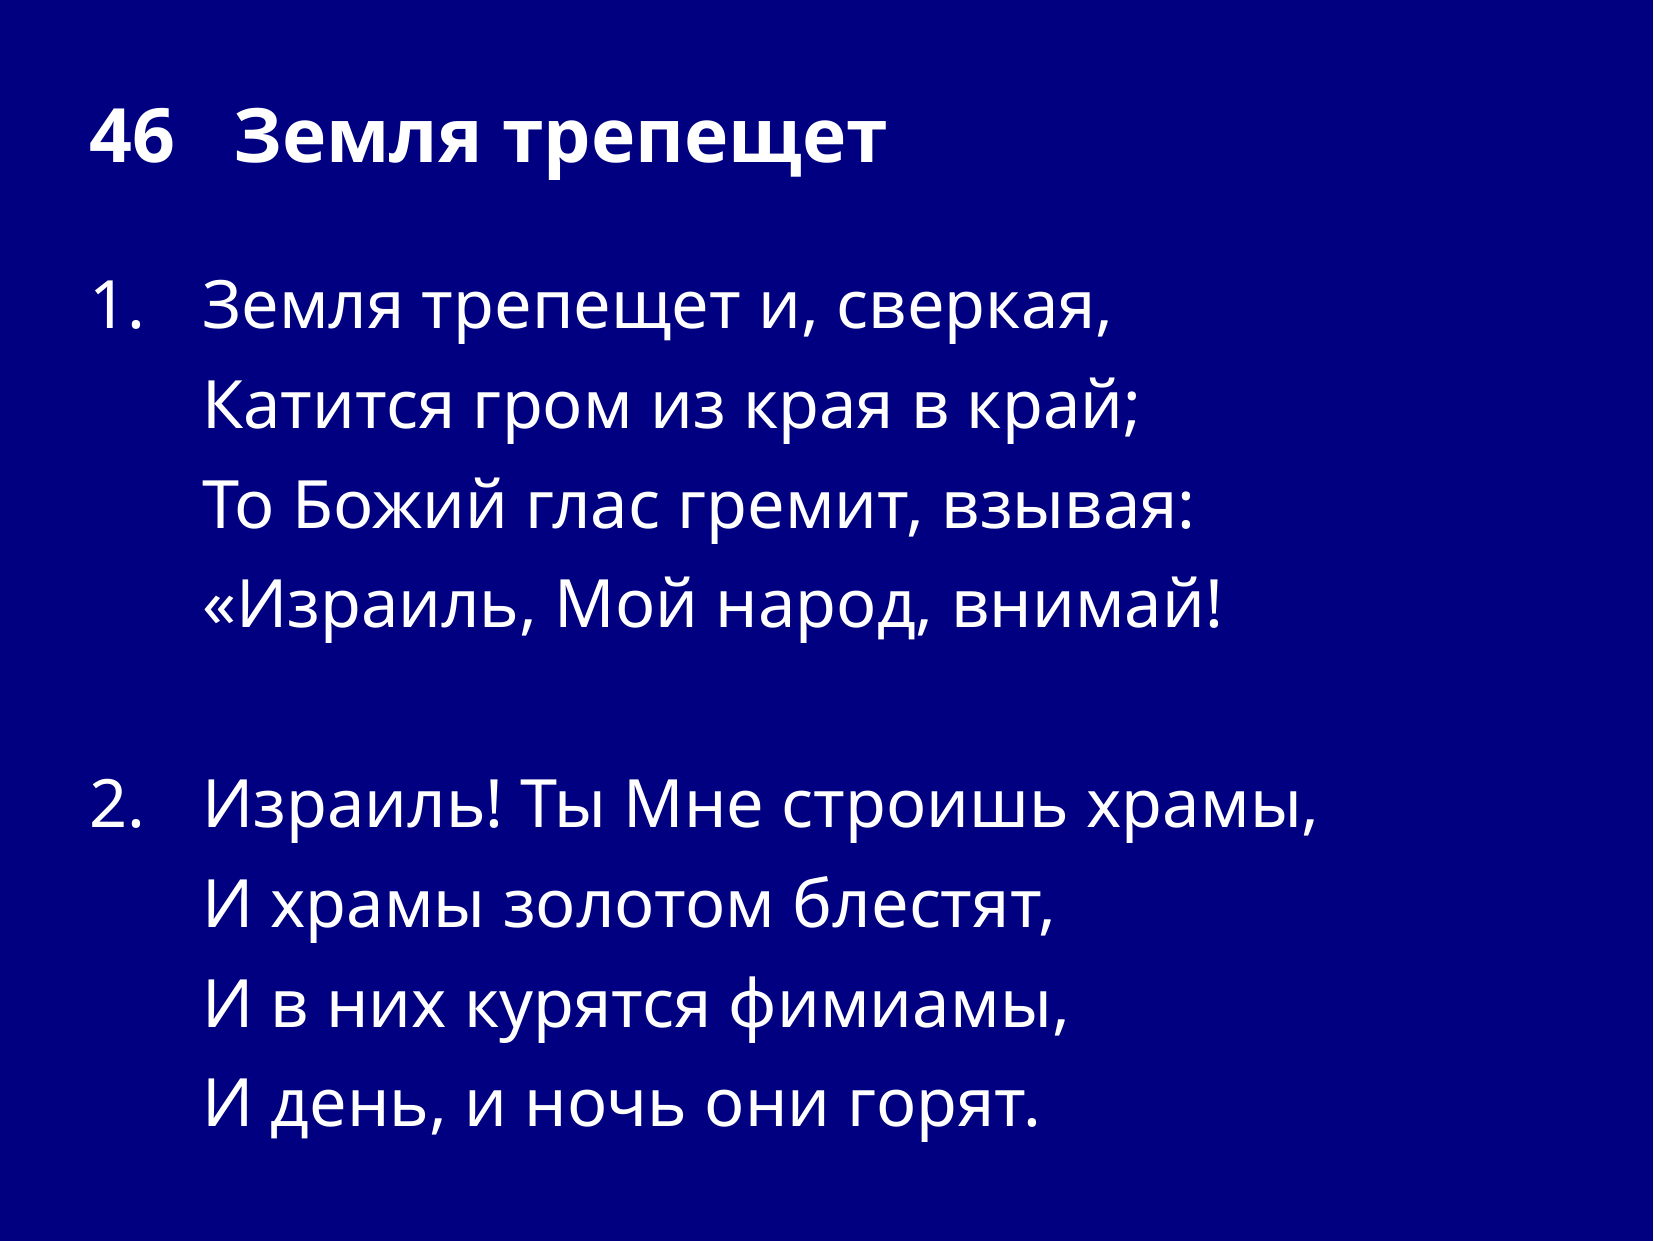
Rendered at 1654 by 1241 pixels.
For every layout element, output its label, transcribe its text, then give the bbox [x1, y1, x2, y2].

text_box 46 Земля трепещет [75, 75, 1576, 188]
text_box 1. Земля трепещет и, сверкая, Катится гром из края в край; То Божий глас гремит, взывая: «Израиль, Мой народ, внимай! 2. Израиль! Ты Мне строишь храмы, И храмы золотом блестят, И в них курятся фимиамы, И день, и ночь они горят. [75, 188, 1576, 1163]
